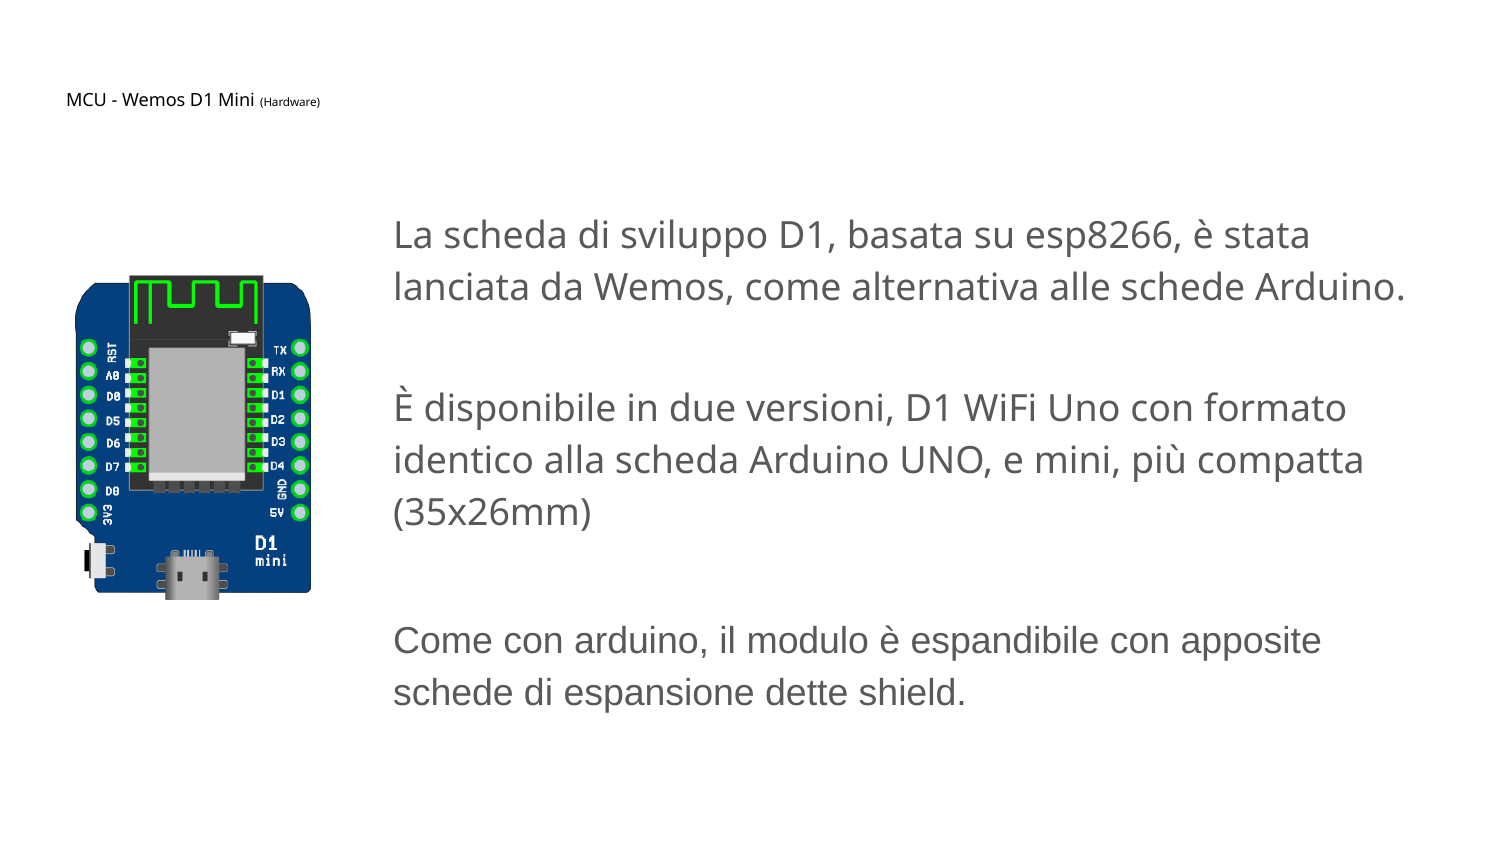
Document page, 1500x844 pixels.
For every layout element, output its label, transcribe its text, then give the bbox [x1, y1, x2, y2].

title MCU - Wemos D1 Mini (Hardware) [51, 72, 1449, 167]
list La scheda di sviluppo D1, basata su esp8266, è stata lanciata da Wemos, come alternativa alle schede Arduino. È disponibile in due versioni, D1 WiFi Uno con formato identico alla scheda Arduino UNO, e mini, più compatta (35x26mm) Come con arduino, il modulo è espandibile con apposite schede di espansione dette shield. [378, 189, 1449, 750]
picture [75, 275, 311, 600]
